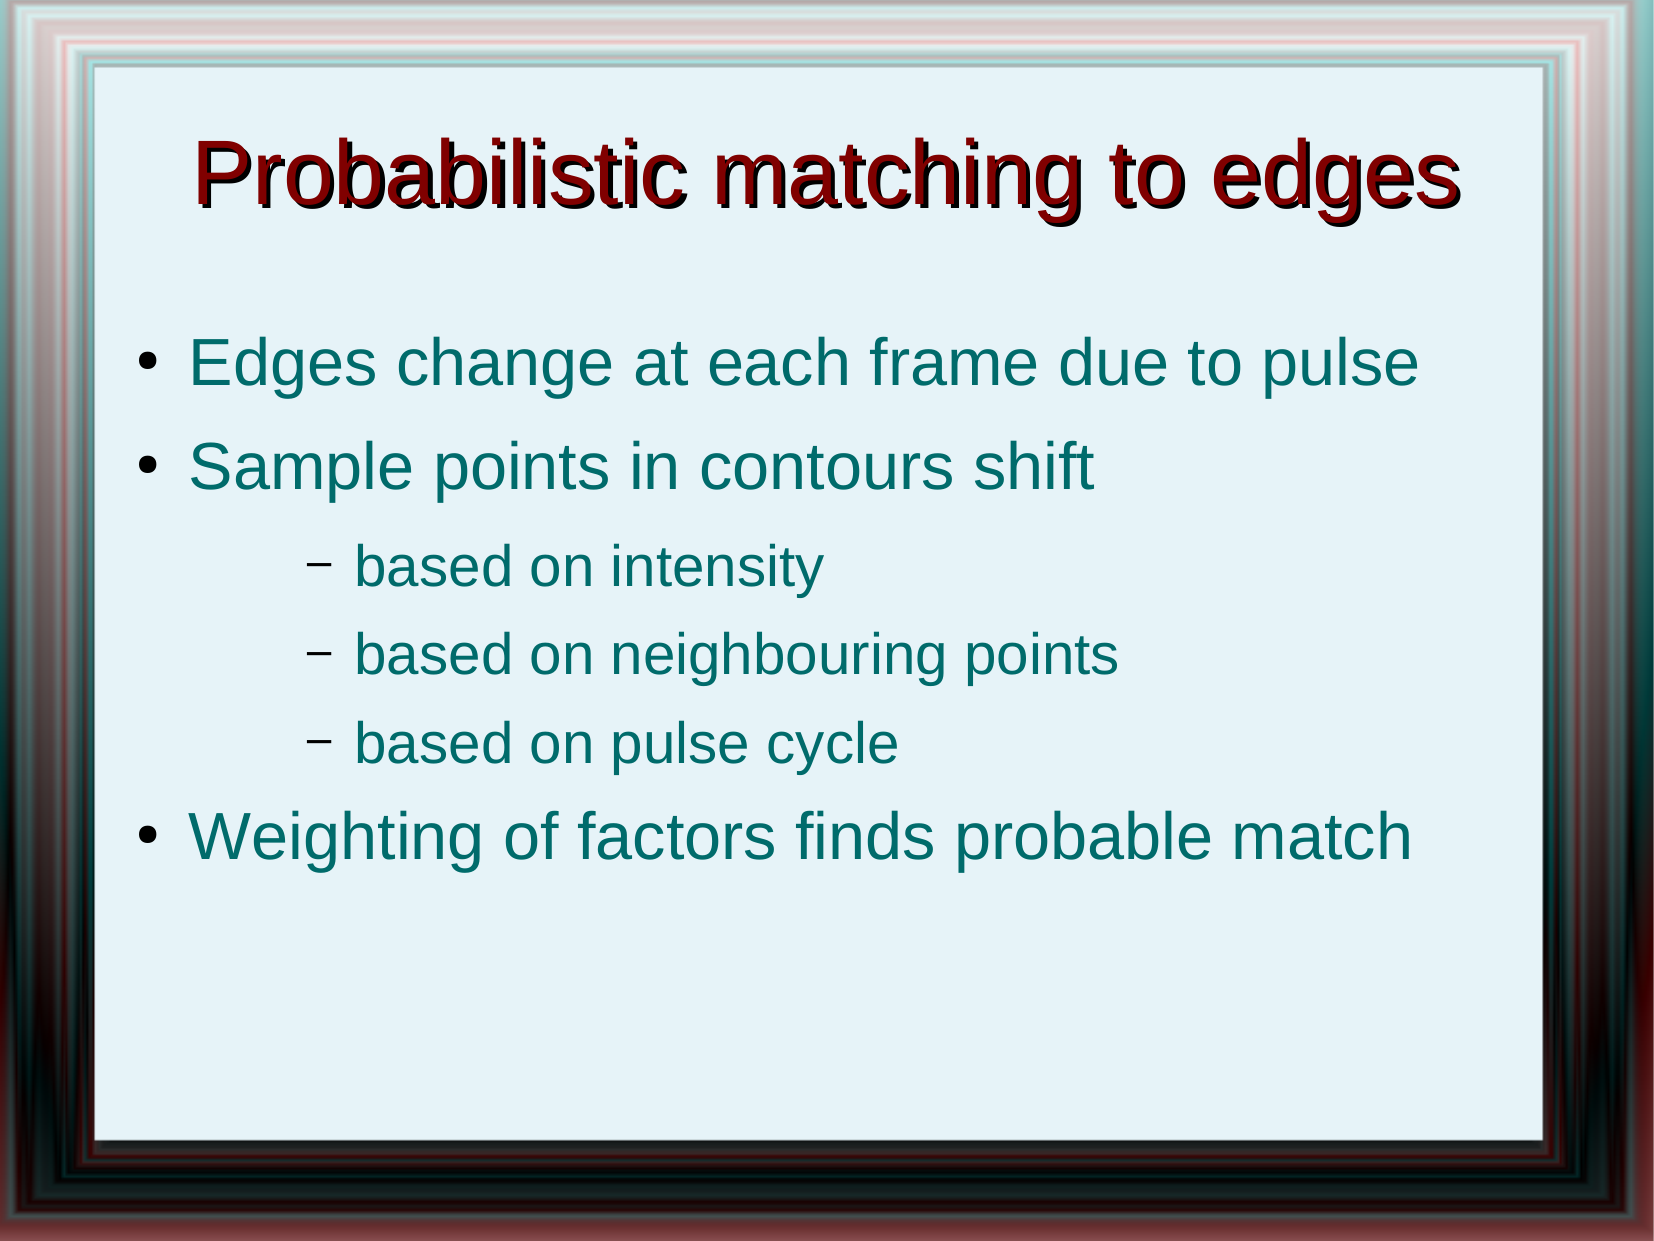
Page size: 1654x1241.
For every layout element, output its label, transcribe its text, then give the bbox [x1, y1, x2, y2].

title Probabilistic matching to edges [118, 95, 1536, 250]
picture [0, 0, 1654, 1241]
list Edges change at each frame due to pulse Sample points in contours shift based on intensity based on neighbouring points based on pulse cycle Weighting of factors finds probable match [118, 324, 1506, 1129]
